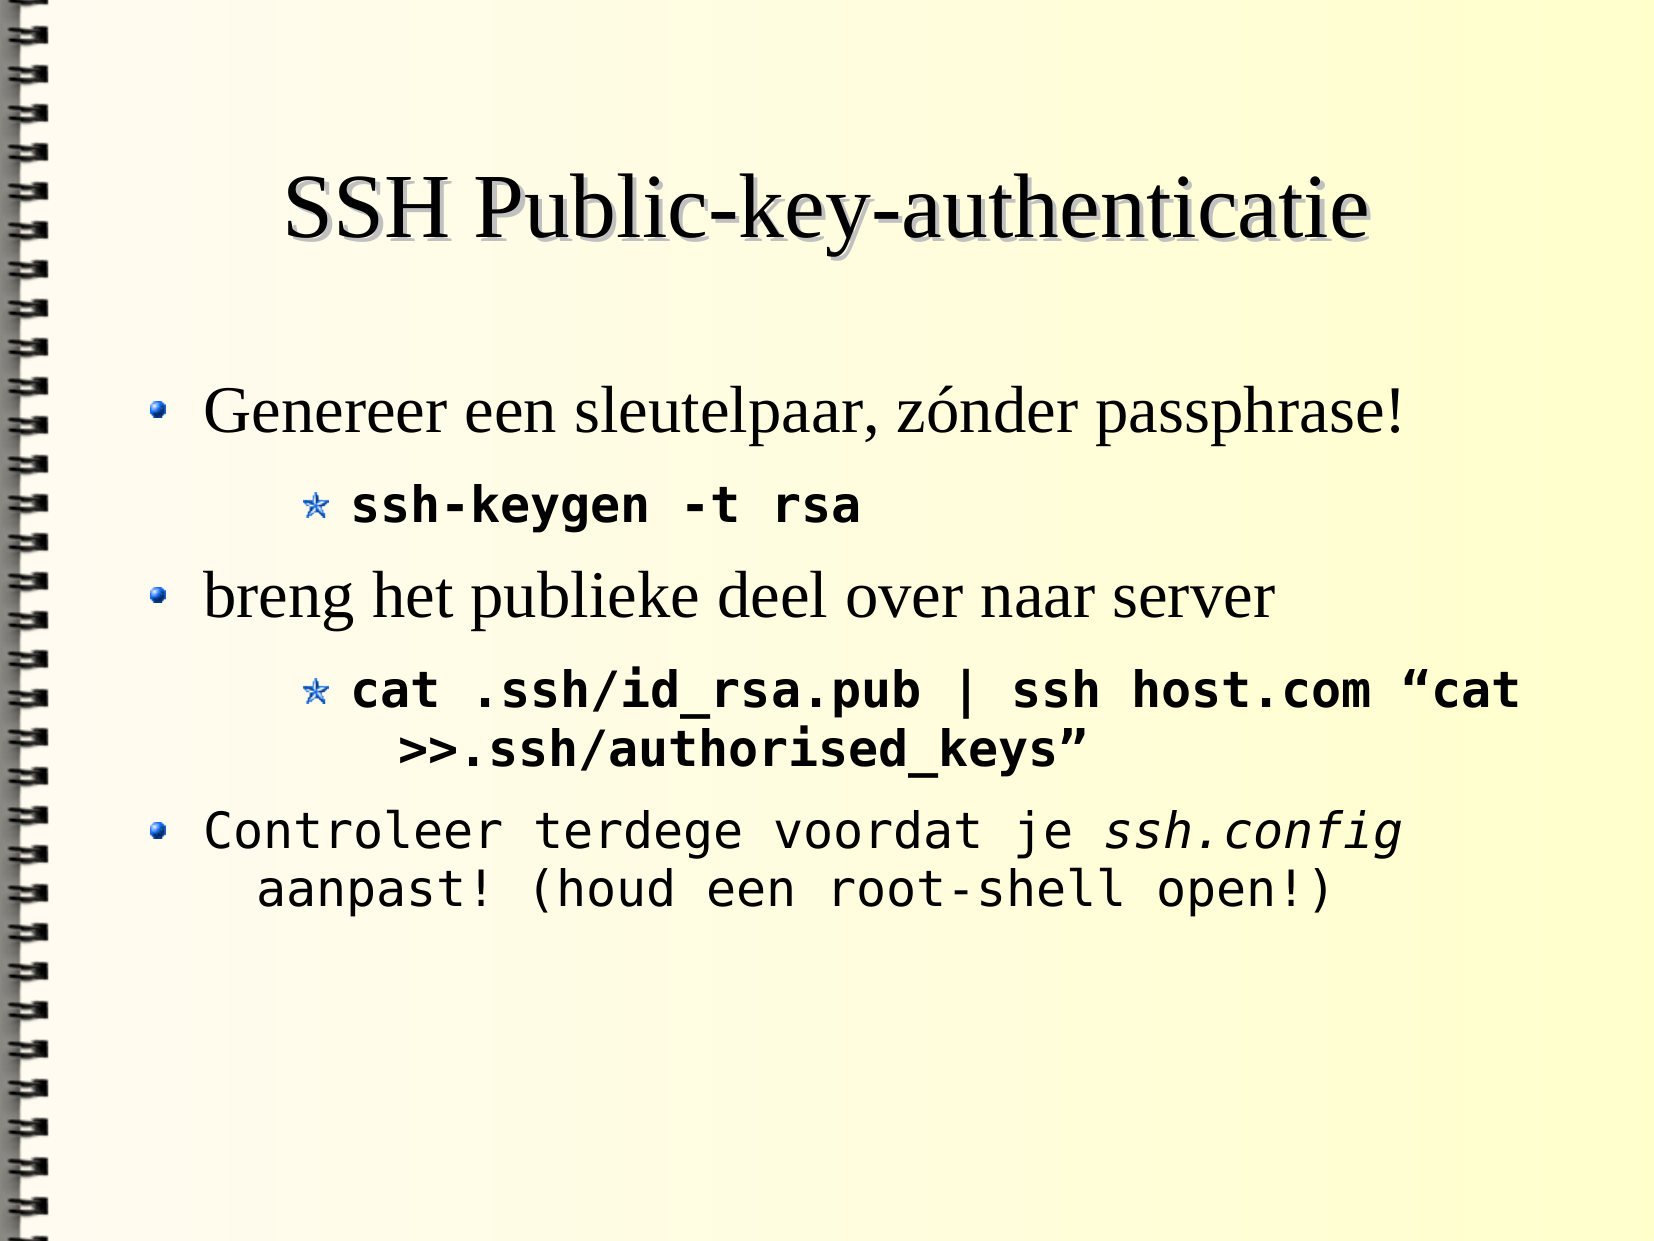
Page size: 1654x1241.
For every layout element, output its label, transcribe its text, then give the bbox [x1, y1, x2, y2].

list Genereer een sleutelpaar, zónder passphrase! ssh-keygen -t rsa breng het publieke deel over naar server cat .ssh/id_rsa.pub | ssh host.com “cat >>.ssh/authorised_keys” Controleer terdege voordat je ssh.config aanpast! (houd een root-shell open!) [114, 372, 1527, 1014]
title SSH Public-key-authenticatie [121, 102, 1534, 311]
picture [0, 0, 1654, 1241]
